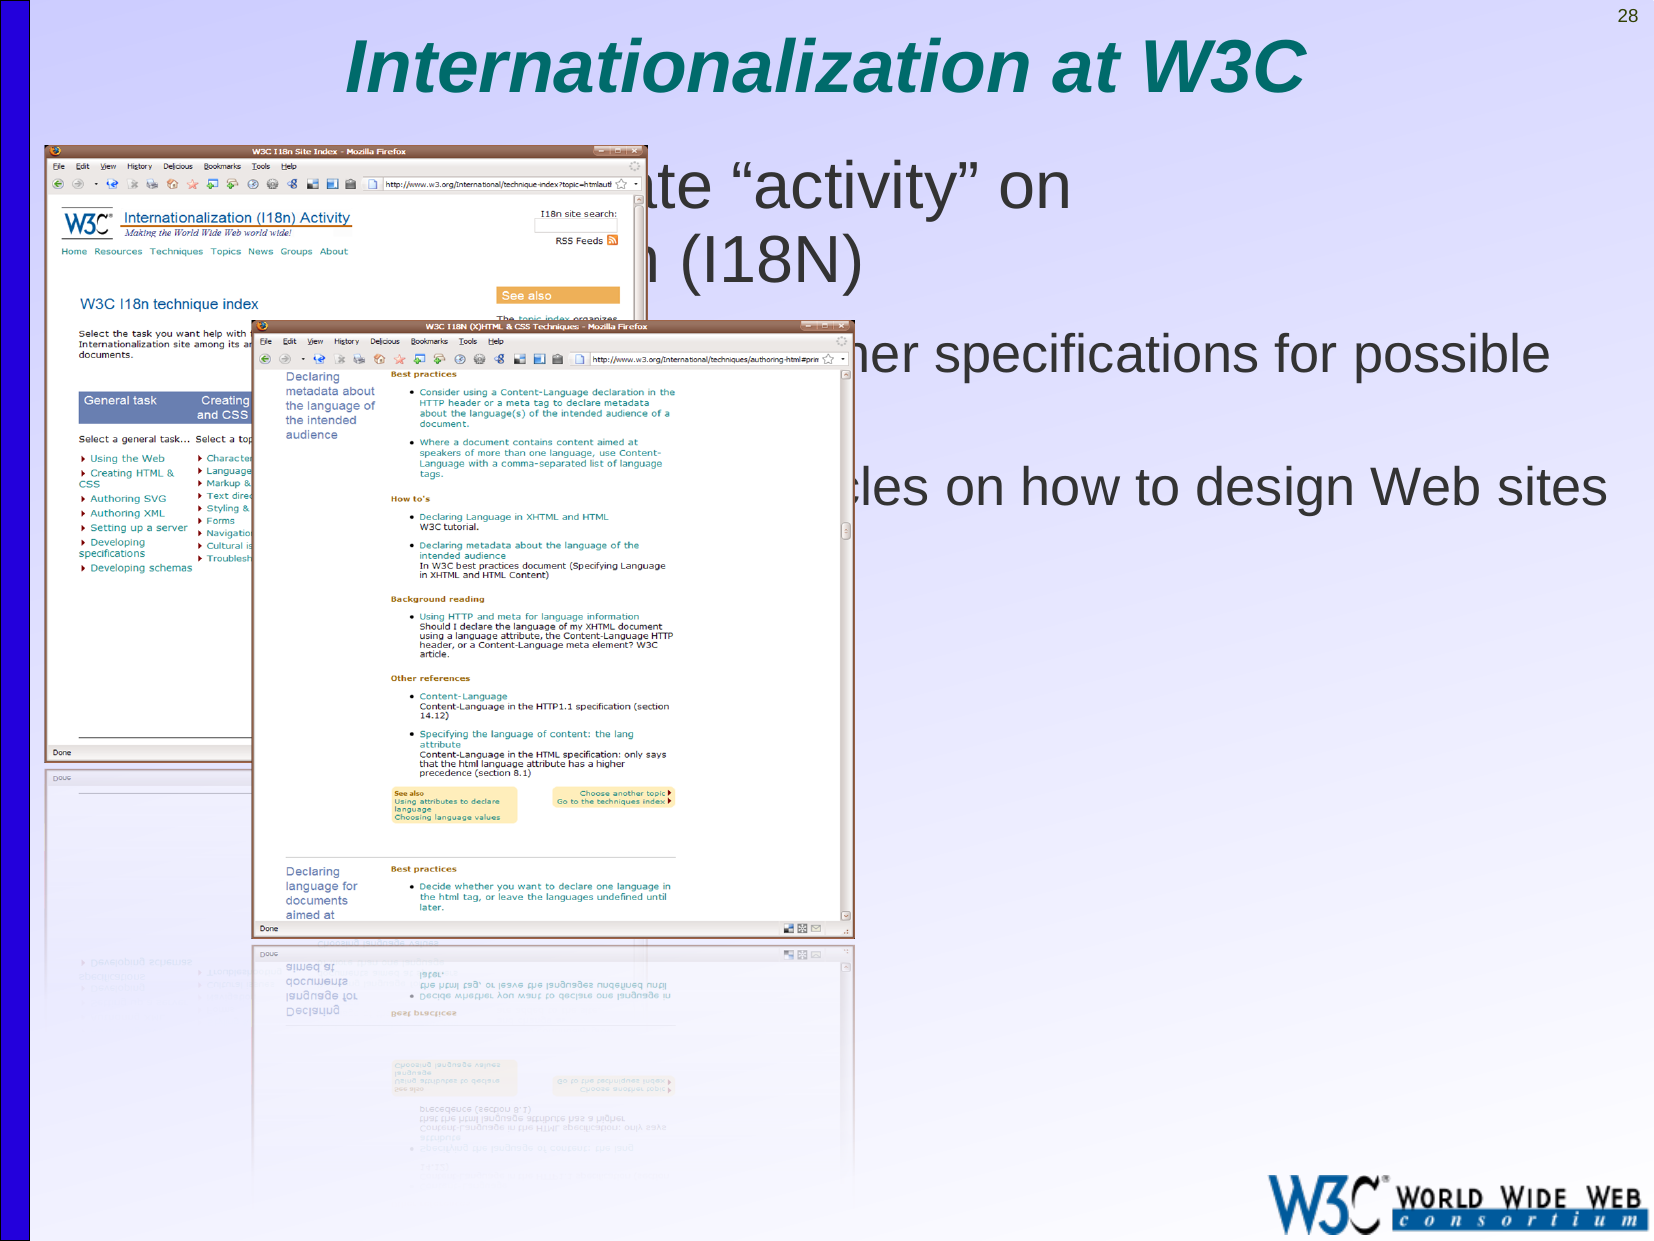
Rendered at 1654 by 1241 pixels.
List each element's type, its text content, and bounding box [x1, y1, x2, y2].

title Internationalization at W3C [0, 5, 1654, 125]
picture [42, 144, 857, 1241]
list W3C has a separate “activity” on internationalization (I18N) checks and influences all other specifications for possible problems provides tutorials, small articles on how to design Web sites properly for this [846, 147, 1619, 1134]
picture [1263, 1175, 1654, 1235]
